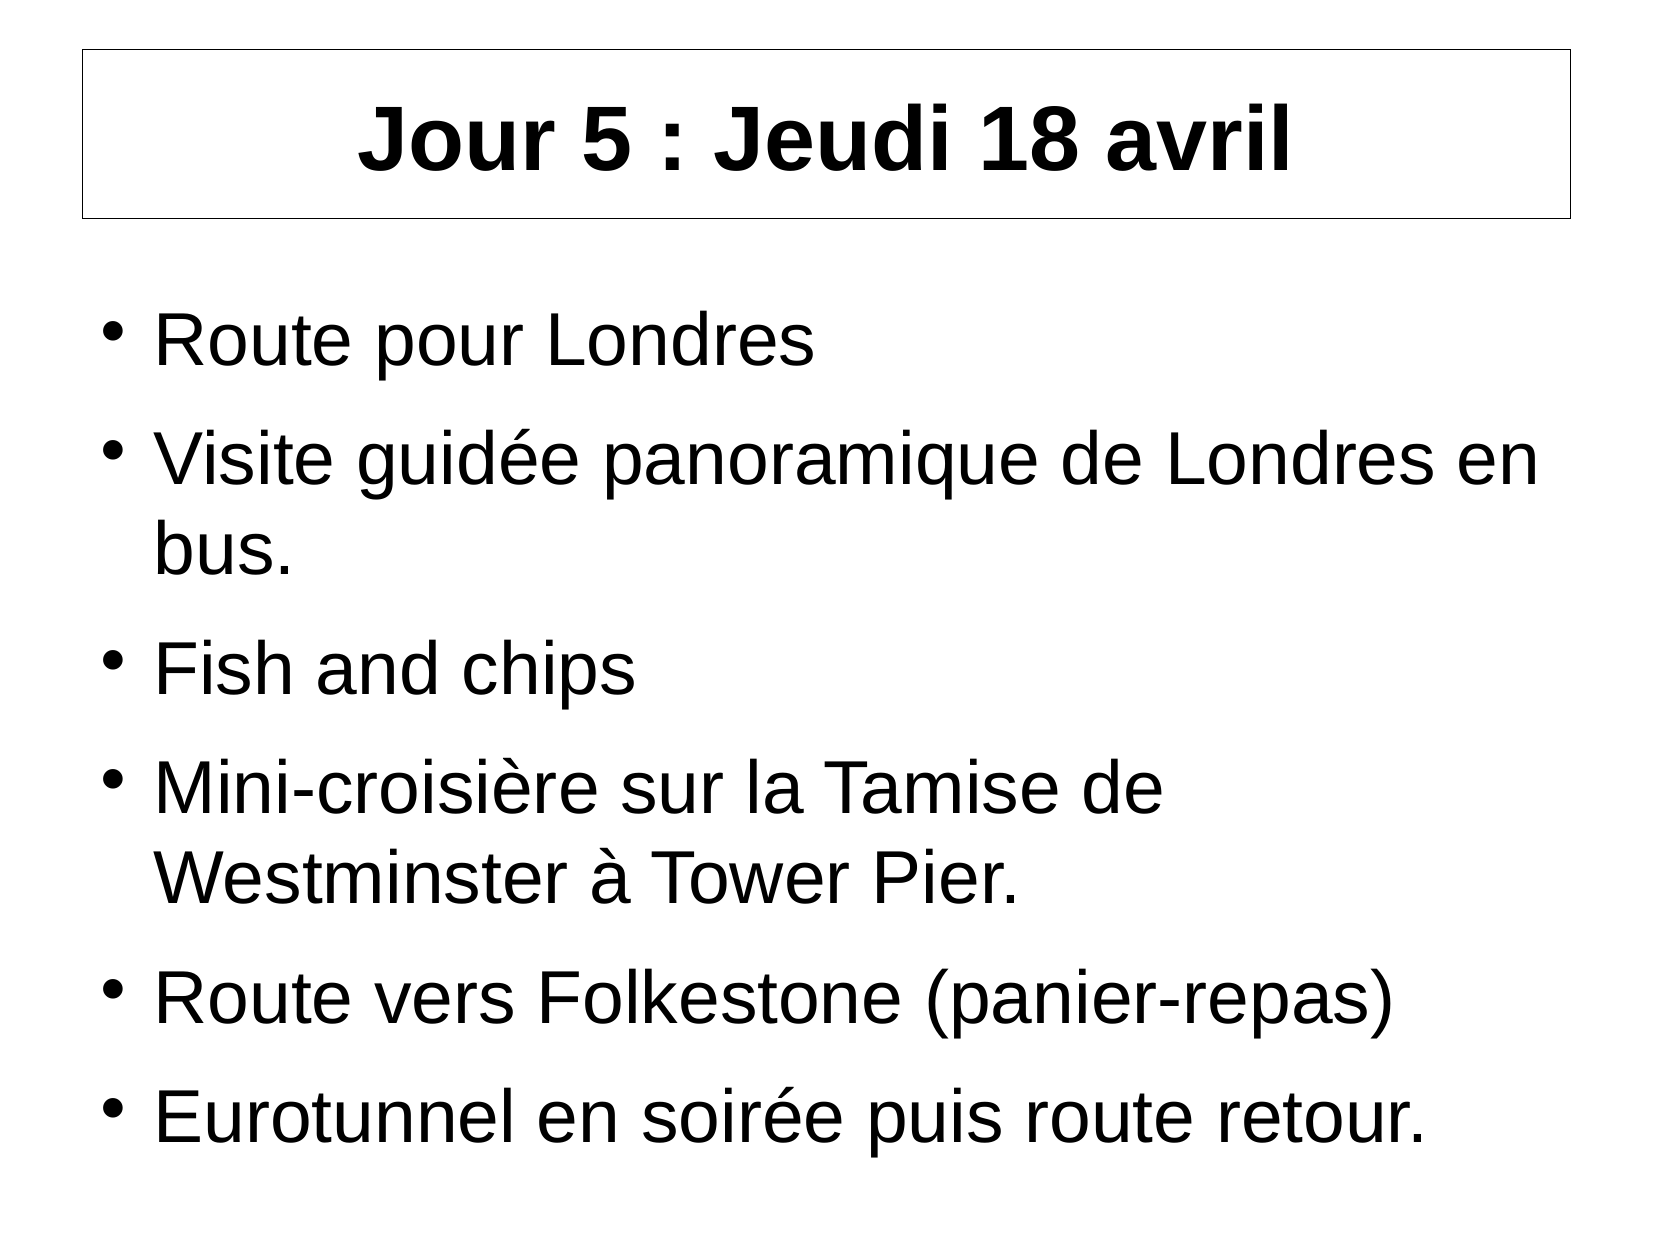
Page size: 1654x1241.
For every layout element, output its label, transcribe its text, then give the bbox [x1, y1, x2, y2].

text_box Route pour Londres Visite guidée panoramique de Londres en bus. Fish and chips Mini-croisière sur la Tamise de Westminster à Tower Pier. Route vers Folkestone (panier-repas) Eurotunnel en soirée puis route retour. [82, 290, 1571, 1010]
text_box Jour 5 : Jeudi 18 avril [82, 49, 1571, 219]
